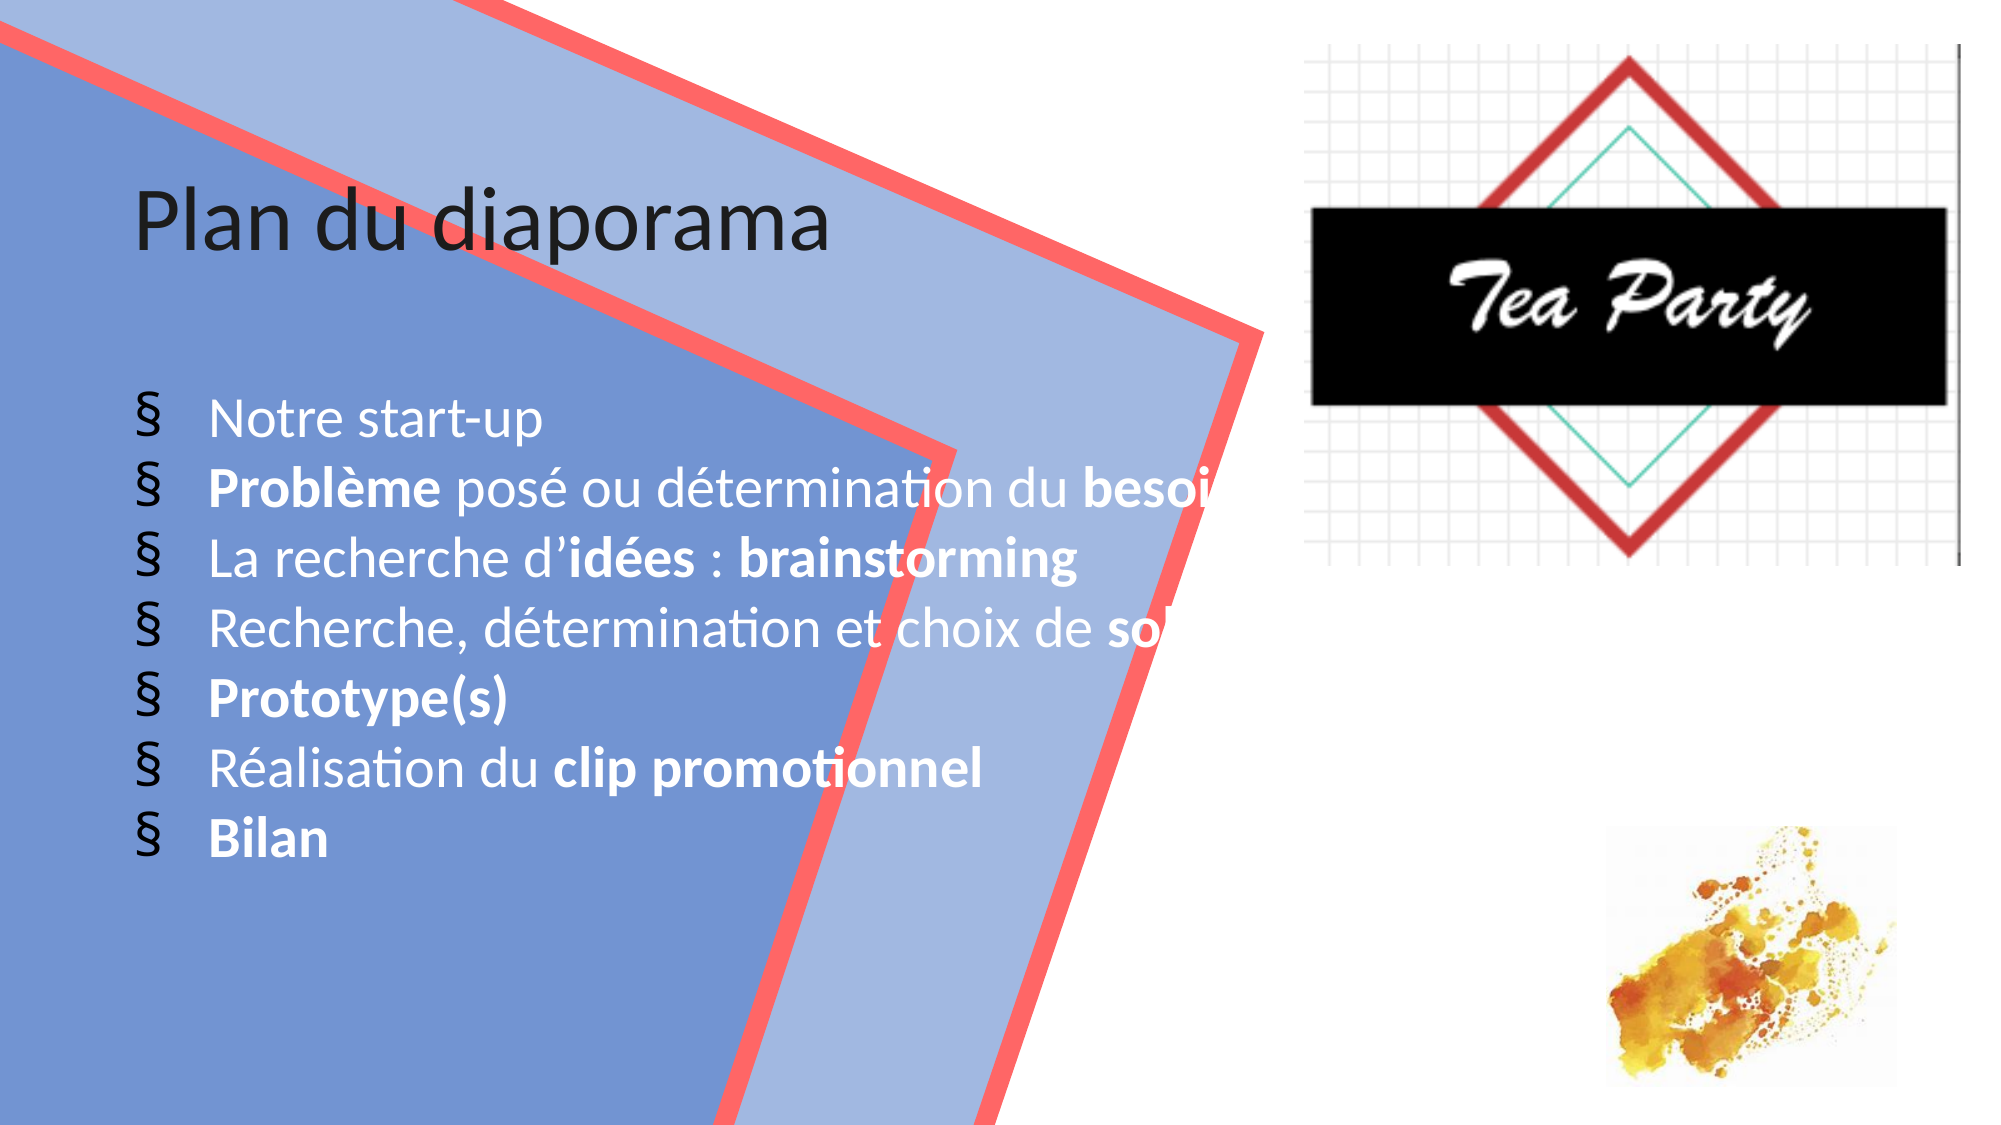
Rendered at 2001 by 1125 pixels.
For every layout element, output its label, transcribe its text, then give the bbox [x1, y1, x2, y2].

picture [1606, 826, 1897, 1087]
text_box Plan du diaporama Notre start-up Problème posé ou détermination du besoin La recherche d’idées : brainstorming Recherche, détermination et choix de solutions Prototype(s) Réalisation du clip promotionnel Bilan [118, 151, 1494, 1125]
picture [1304, 44, 1961, 566]
